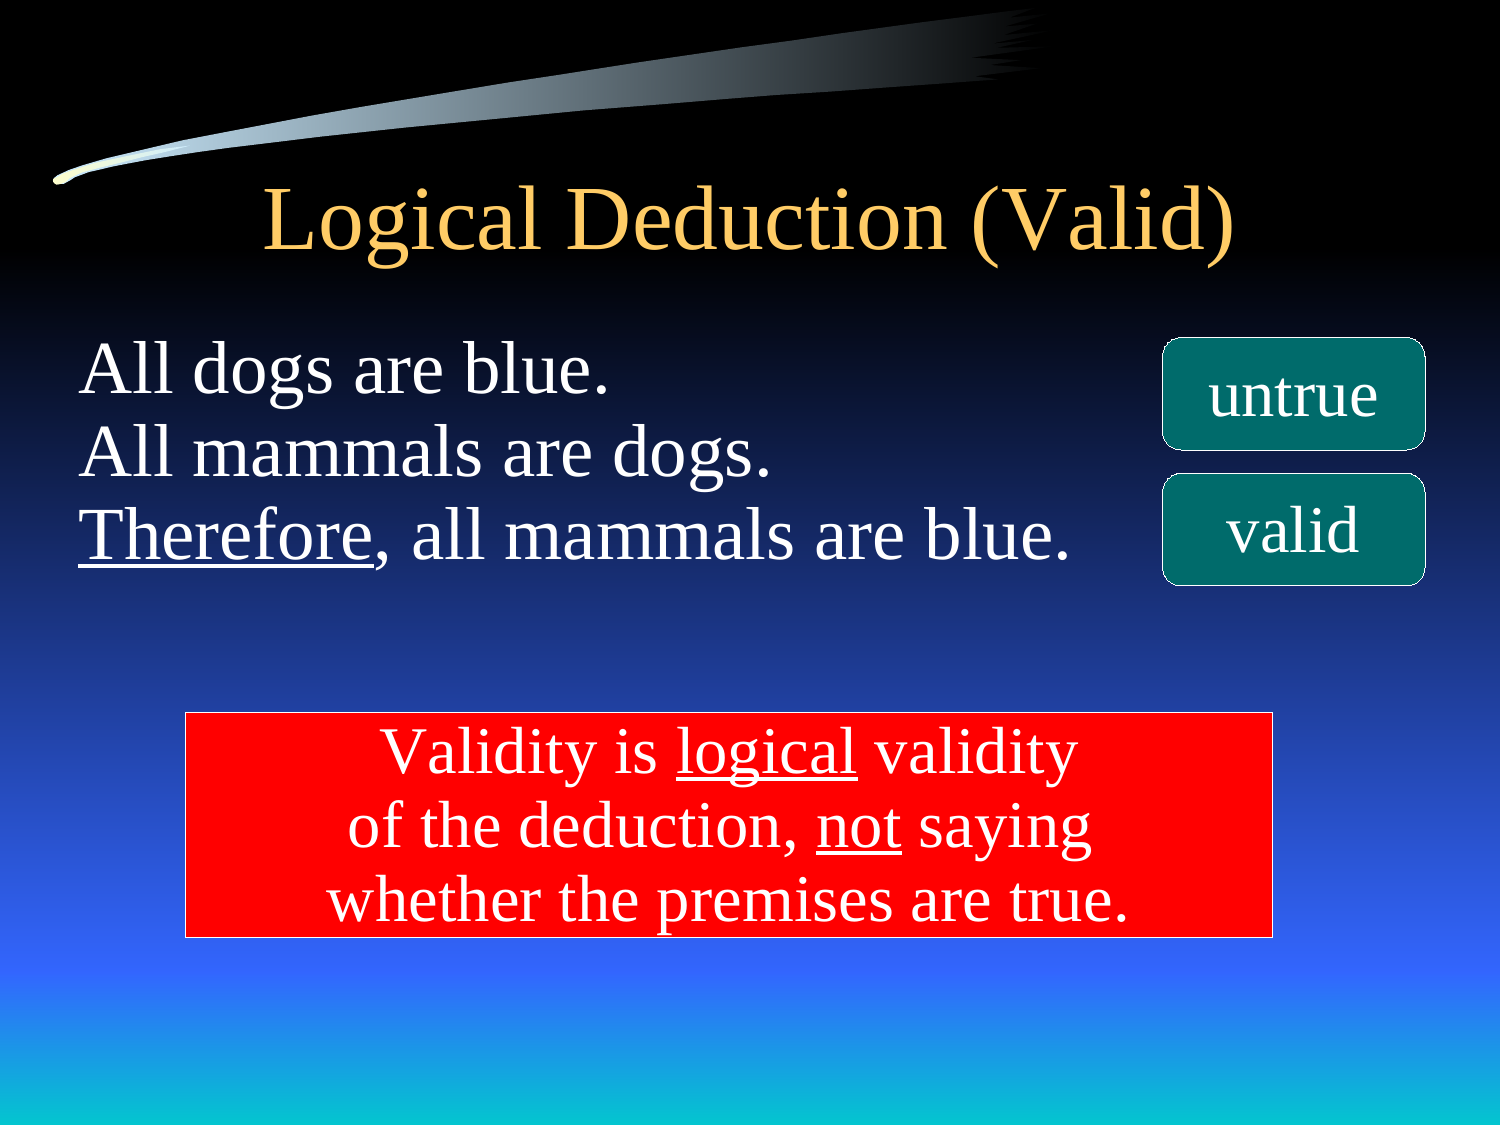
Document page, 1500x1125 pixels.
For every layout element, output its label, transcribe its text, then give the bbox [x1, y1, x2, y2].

text_box untrue [1162, 337, 1426, 451]
text_box Validity is logical validity of the deduction, not saying whether the premises are true. [185, 712, 1273, 938]
text_box valid [1162, 473, 1426, 586]
title Logical Deduction (Valid) [112, 117, 1388, 321]
text_box All dogs are blue. All mammals are dogs. Therefore, all mammals are blue. [63, 319, 1189, 603]
